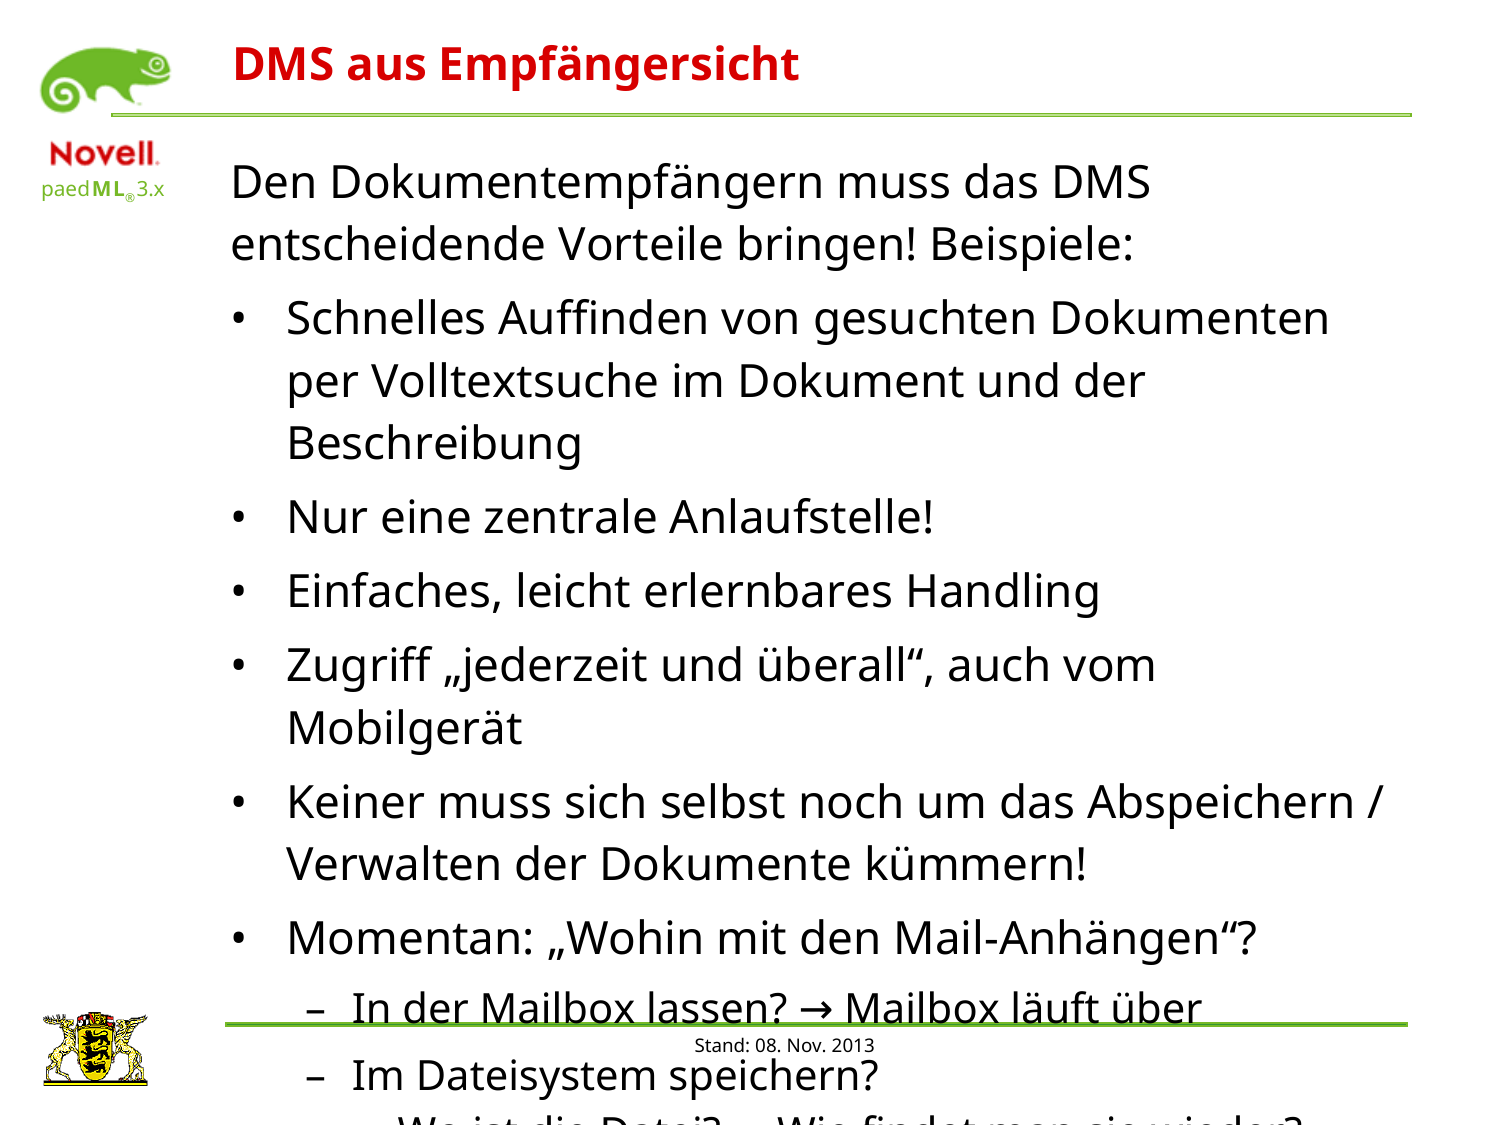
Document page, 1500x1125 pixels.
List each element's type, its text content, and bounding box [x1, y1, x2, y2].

picture [41, 1011, 148, 1088]
list Den Dokumentempfängern muss das DMS entscheidende Vorteile bringen! Beispiele: Schnelles Auffinden von gesuchten Dokumenten per Volltextsuche im Dokument und der Beschreibung Nur eine zentrale Anlaufstelle! Einfaches, leicht erlernbares Handling Zugriff „jederzeit und überall“, auch vom Mobilgerät Keiner muss sich selbst noch um das Abspeichern / Verwalten der Dokumente kümmern! Momentan: „Wohin mit den Mail-Anhängen“? In der Mailbox lassen? → Mailbox läuft über Im Dateisystem speichern? → Wo ist die Datei? → Wie findet man sie wieder? → Eine Datei liegt x-fach auf dem Schulserver [230, 149, 1388, 1043]
title DMS aus Empfängersicht [232, 7, 1388, 118]
picture [26, 30, 184, 188]
